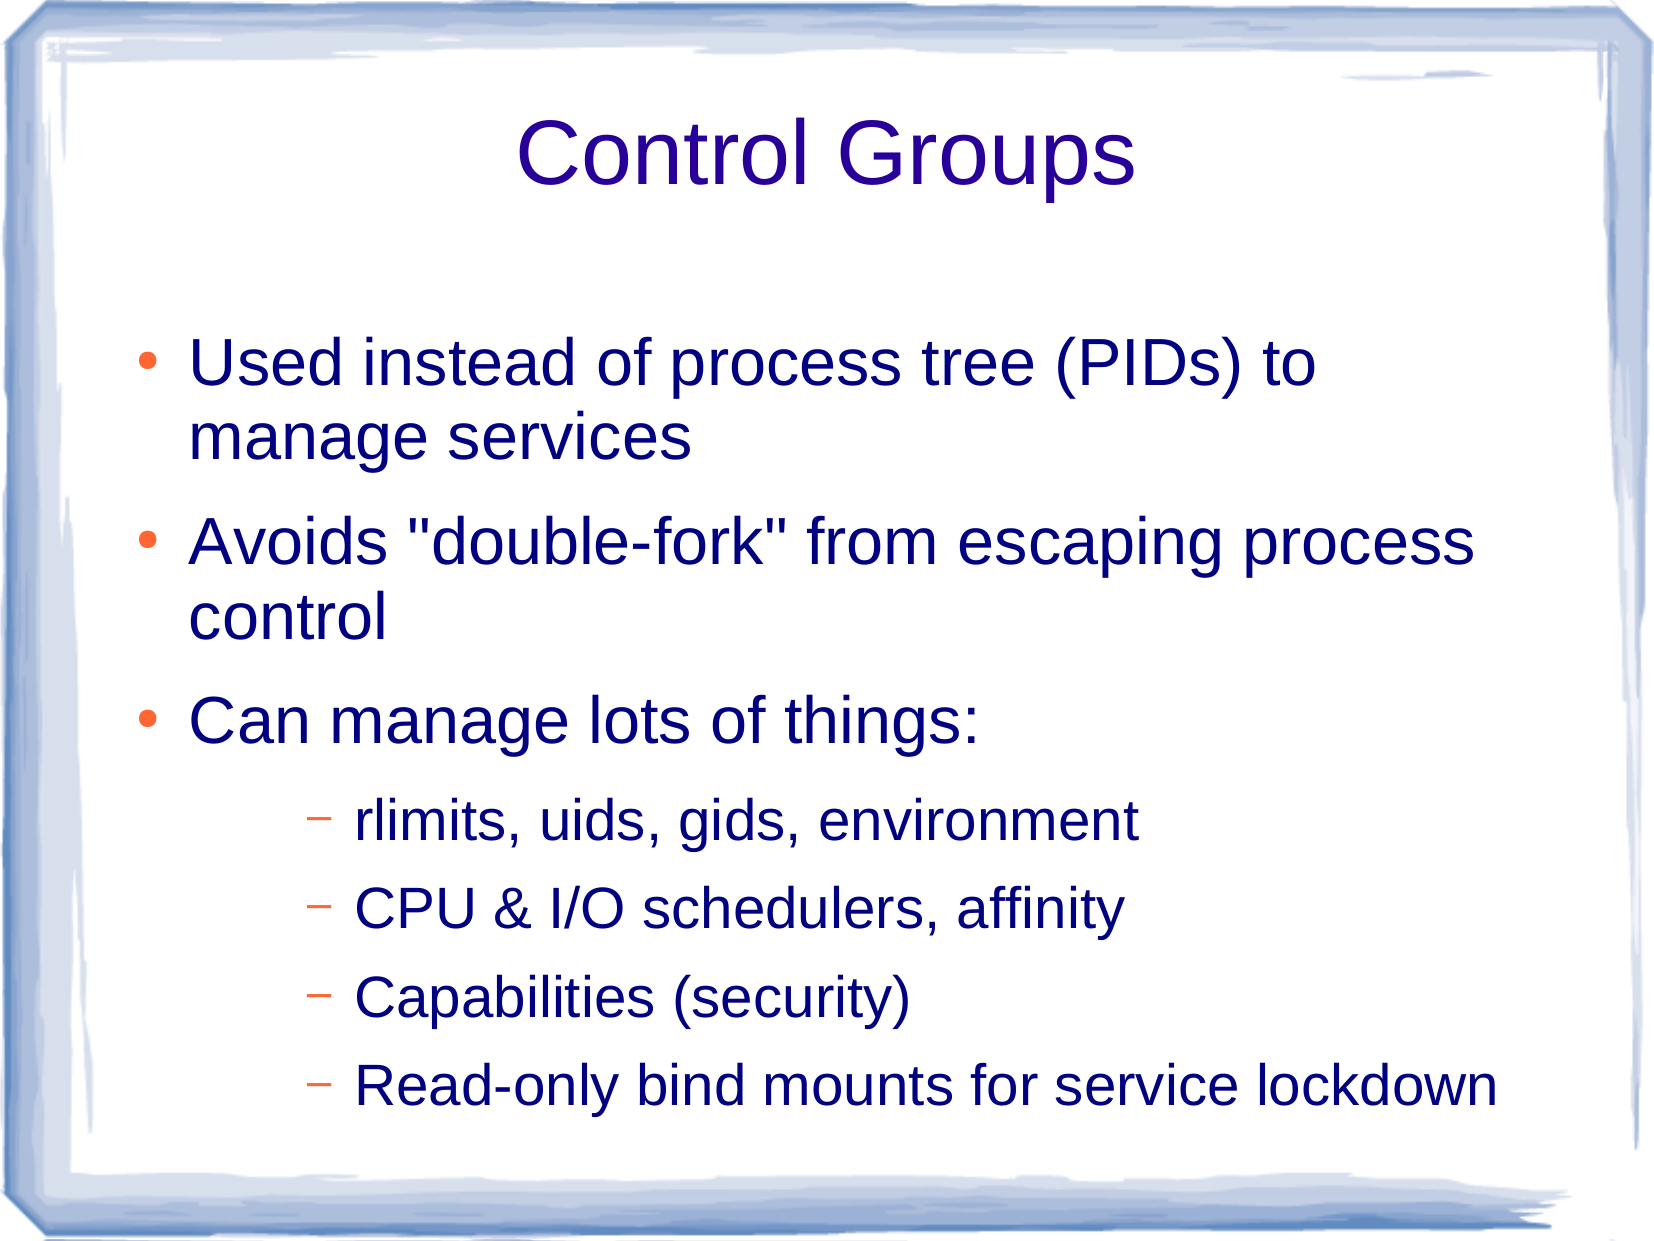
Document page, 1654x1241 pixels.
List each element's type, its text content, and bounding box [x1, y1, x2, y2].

title Control Groups [82, 56, 1571, 250]
picture [0, 0, 1654, 1241]
list Used instead of process tree (PIDs) to manage services Avoids "double-fork" from escaping process control Can manage lots of things: rlimits, uids, gids, environment CPU & I/O schedulers, affinity Capabilities (security) Read-only bind mounts for service lockdown [118, 324, 1571, 1119]
